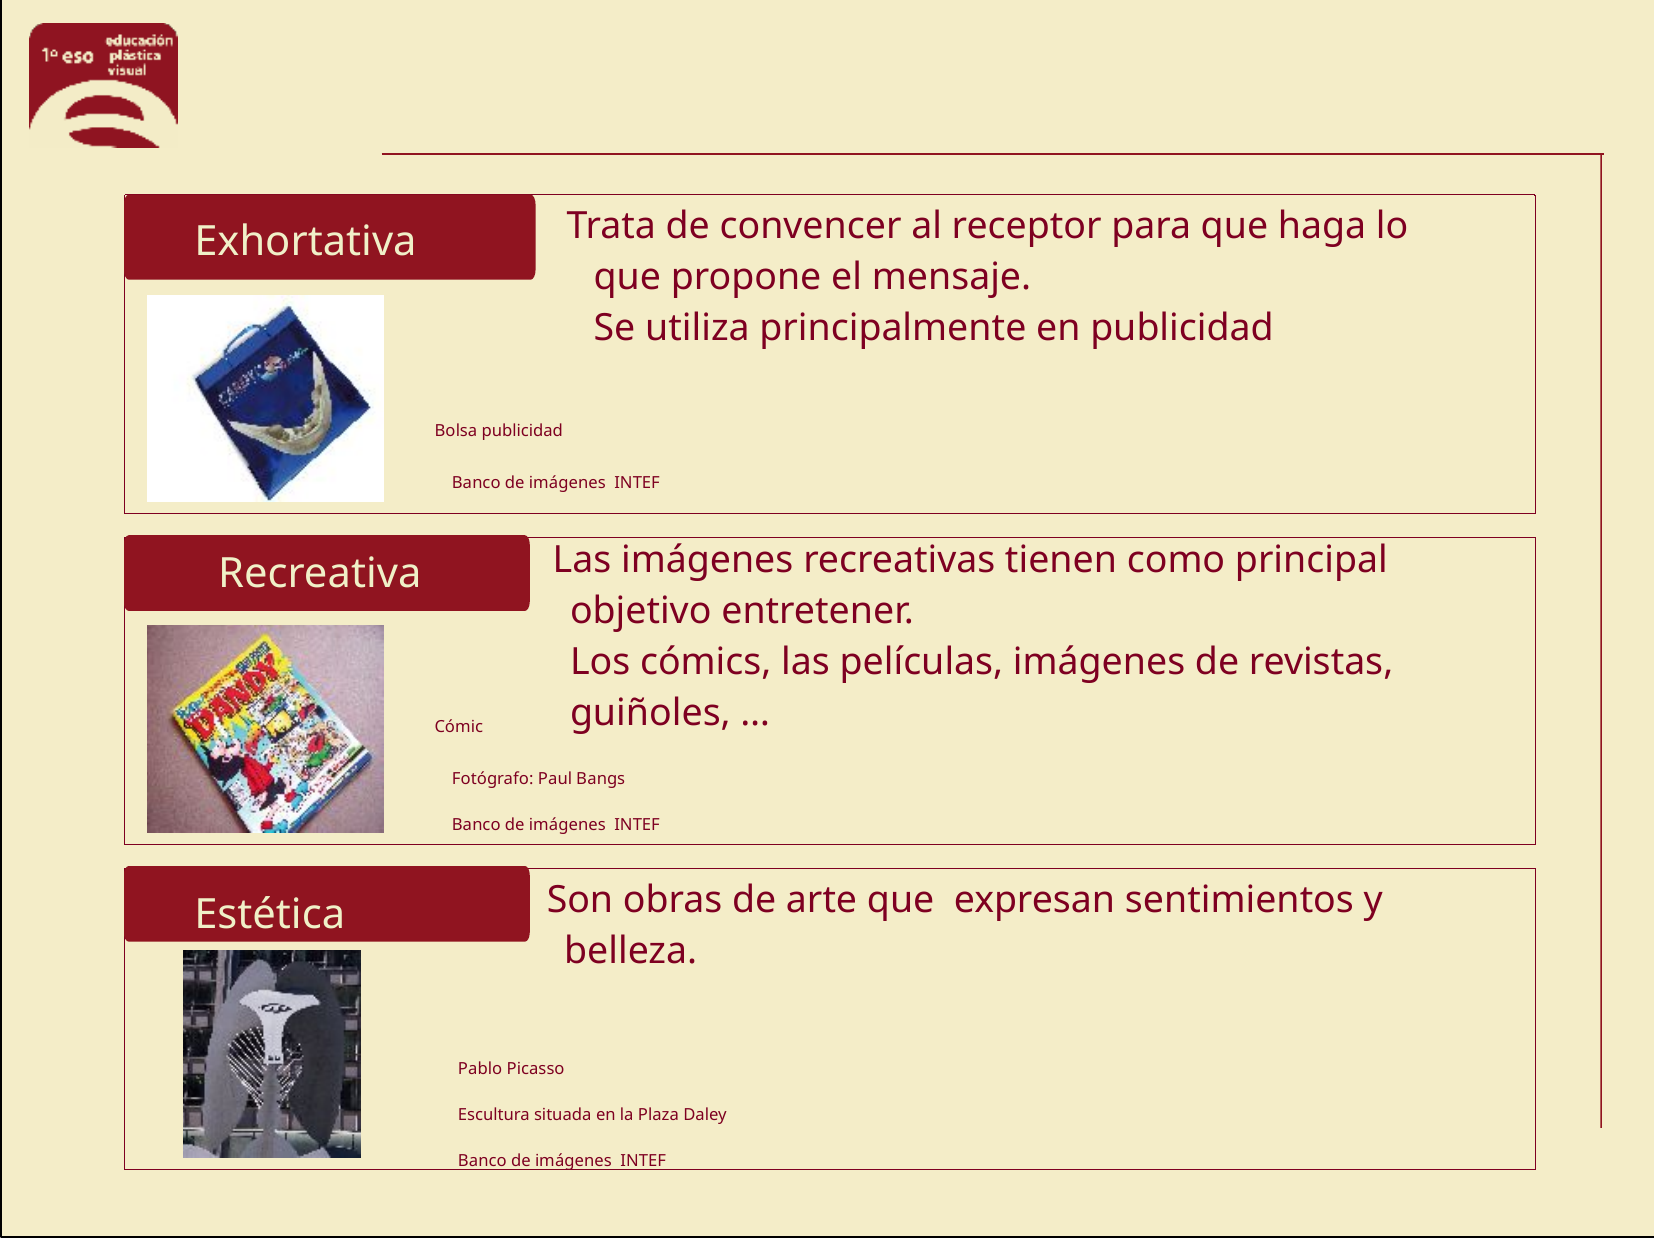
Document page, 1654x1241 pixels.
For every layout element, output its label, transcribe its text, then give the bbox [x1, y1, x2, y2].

title Son obras de arte que expresan sentimientos y belleza. [507, 877, 1524, 969]
picture [0, 0, 1654, 1241]
title Exhortativa [94, 194, 538, 284]
title Cómic Fotógrafo: Paul Bangs Banco de imágenes INTEF [395, 700, 739, 827]
title Las imágenes recreativas tienen como principal objetivo entretener. Los cómics, las películas, imágenes de revistas, guiñoles, … [513, 544, 1530, 726]
title Estética [94, 838, 538, 935]
title Recreativa [118, 497, 532, 594]
title Trata de convencer al receptor para que haga lo que propone el mensaje. Se utiliza principalmente en publicidad [537, 206, 1542, 343]
title Pablo Picasso Escultura situada en la Plaza Daley Banco de imágenes INTEF [401, 1015, 786, 1162]
title Bolsa publicidad Banco de imágenes INTEF [395, 400, 739, 489]
